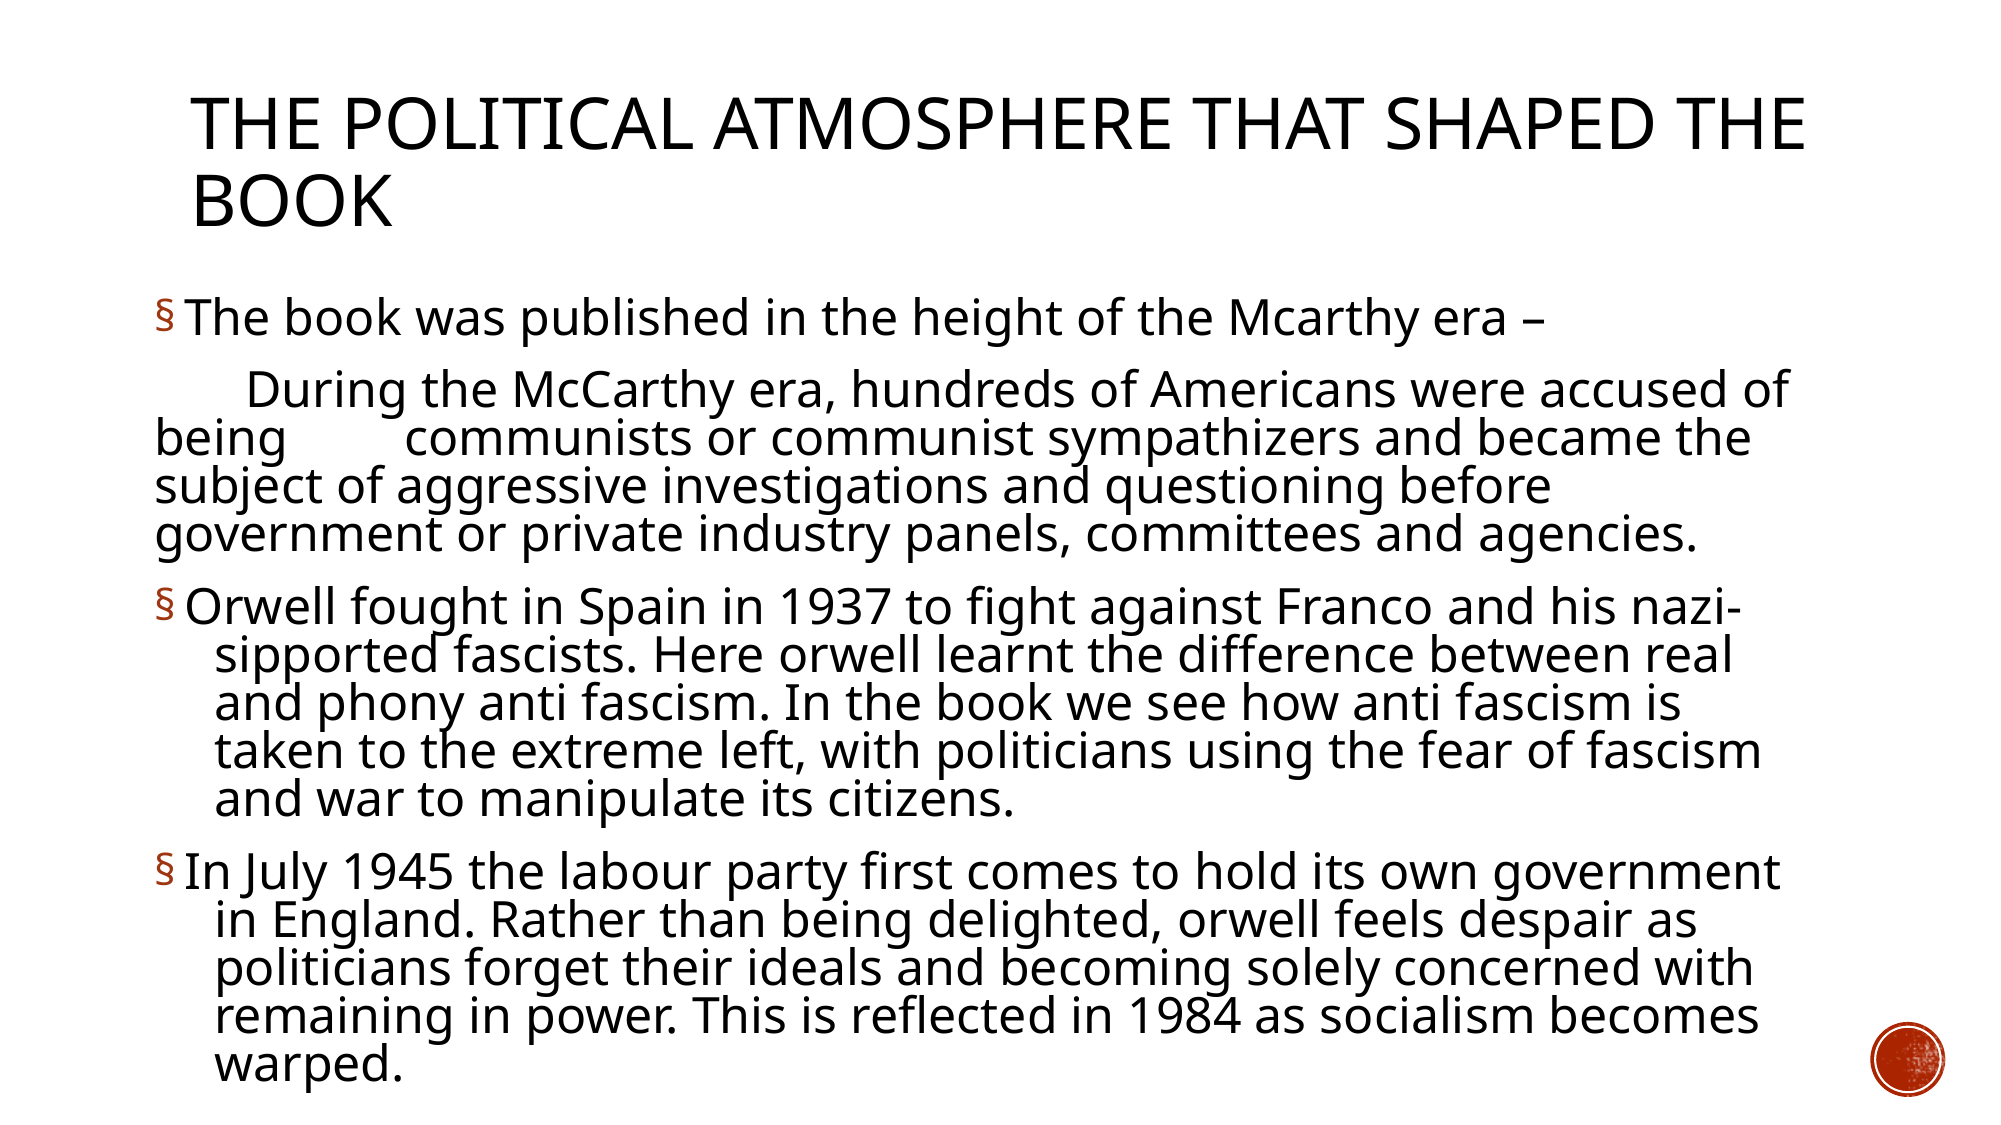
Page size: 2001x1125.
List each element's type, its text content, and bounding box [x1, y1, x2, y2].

list The book was published in the height of the Mcarthy era – During the McCarthy era, hundreds of Americans were accused of being communists or communist sympathizers and became the subject of aggressive investigations and questioning before government or private industry panels, committees and agencies. Orwell fought in Spain in 1937 to fight against Franco and his nazi-sipported fascists. Here orwell learnt the difference between real and phony anti fascism. In the book we see how anti fascism is taken to the extreme left, with politicians using the fear of fascism and war to manipulate its citizens. In July 1945 the labour party first comes to hold its own government in England. Rather than being delighted, orwell feels despair as politicians forget their ideals and becoming solely concerned with remaining in power. This is reflected in 1984 as socialism becomes warped. [139, 289, 1826, 1125]
title The Political atmosphere that shaped the Book [175, 79, 1826, 250]
